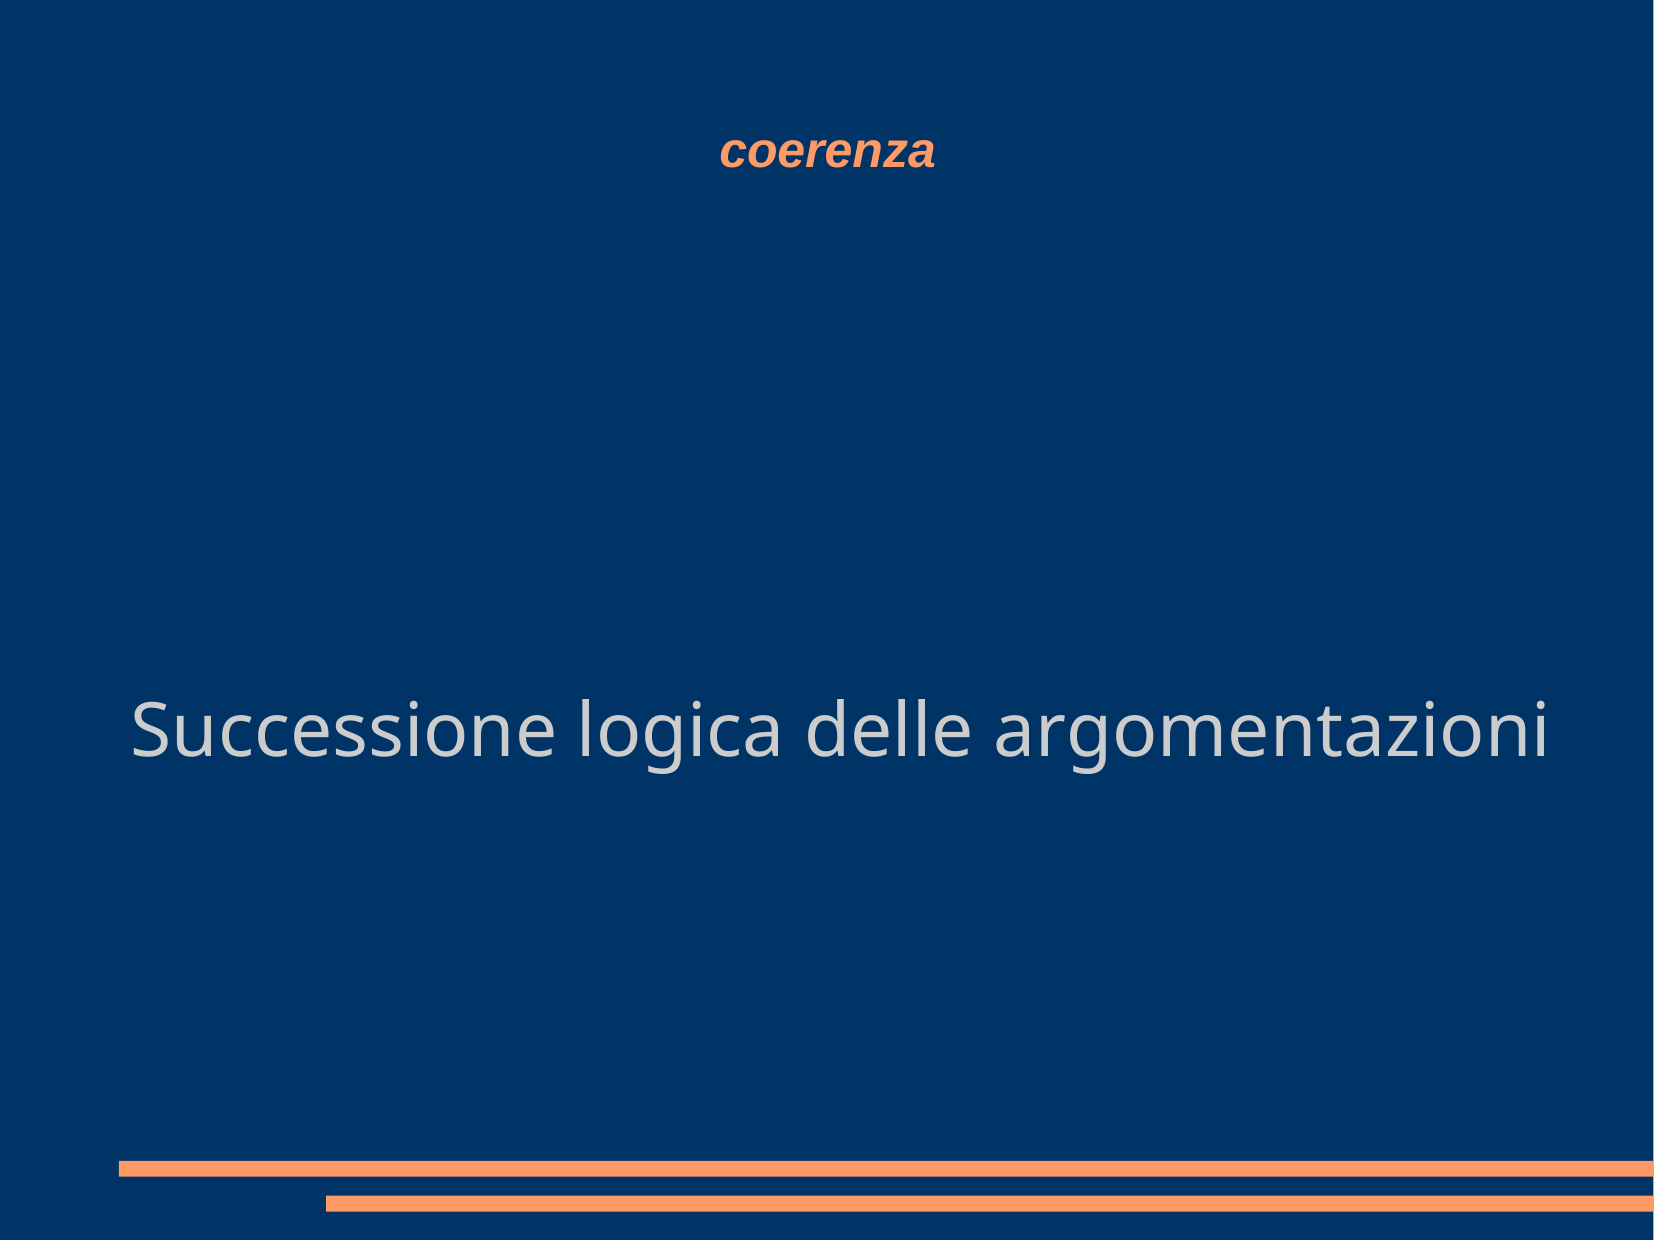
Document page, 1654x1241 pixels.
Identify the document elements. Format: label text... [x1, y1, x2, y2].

subtitle Successione logica delle argomentazioni [121, 322, 1561, 1132]
title coerenza [121, 46, 1534, 254]
